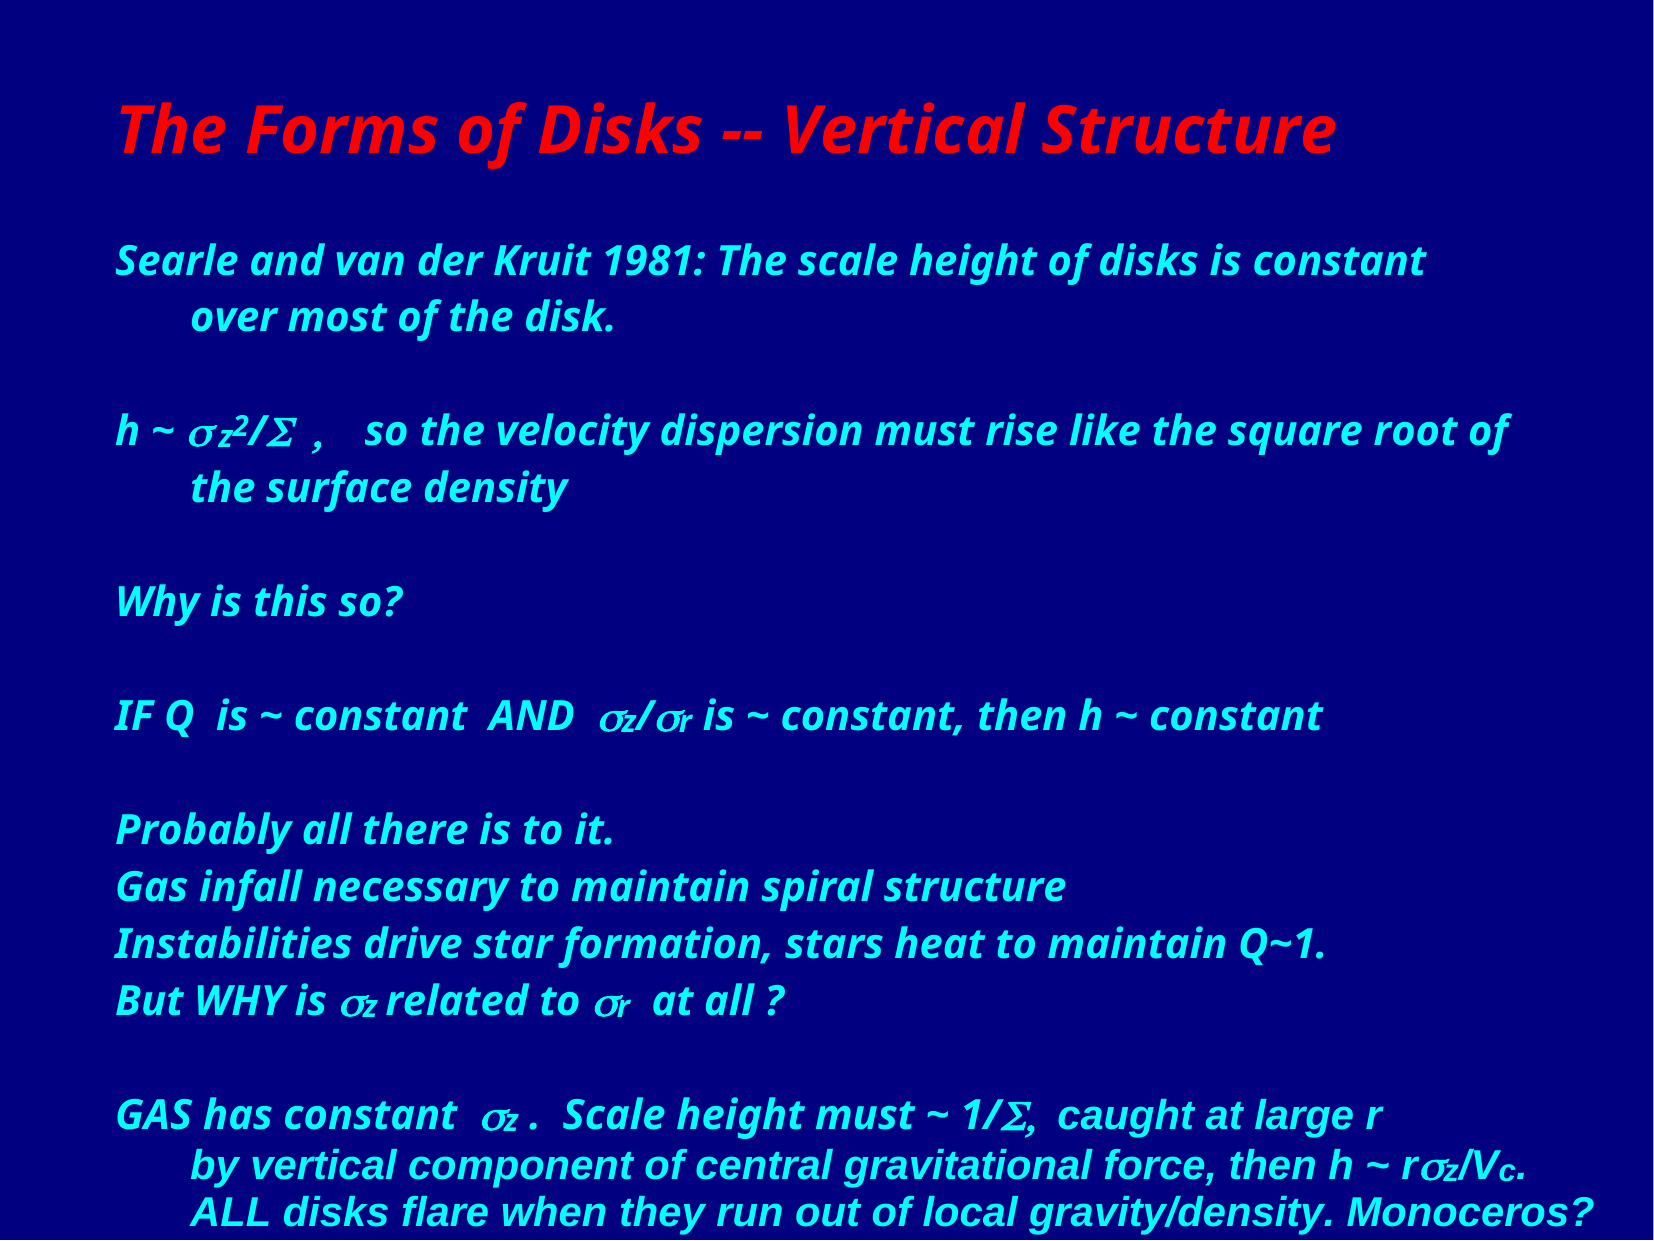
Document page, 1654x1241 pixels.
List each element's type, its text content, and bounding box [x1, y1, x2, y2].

text_box The Forms of Disks -- Vertical Structure Searle and van der Kruit 1981: The scale height of disks is constant over most of the disk. h ~ s z2/S , so the velocity dispersion must rise like the square root of the surface density Why is this so? IF Q is ~ constant AND sz/sr is ~ constant, then h ~ constant Probably all there is to it. Gas infall necessary to maintain spiral structure Instabilities drive star formation, stars heat to maintain Q~1. But WHY is sz related to sr at all ? GAS has constant sz . Scale height must ~ 1/S, caught at large r by vertical component of central gravitational force, then h ~ rsz/Vc. ALL disks flare when they run out of local gravity/density. Monoceros? [100, 75, 1611, 1217]
